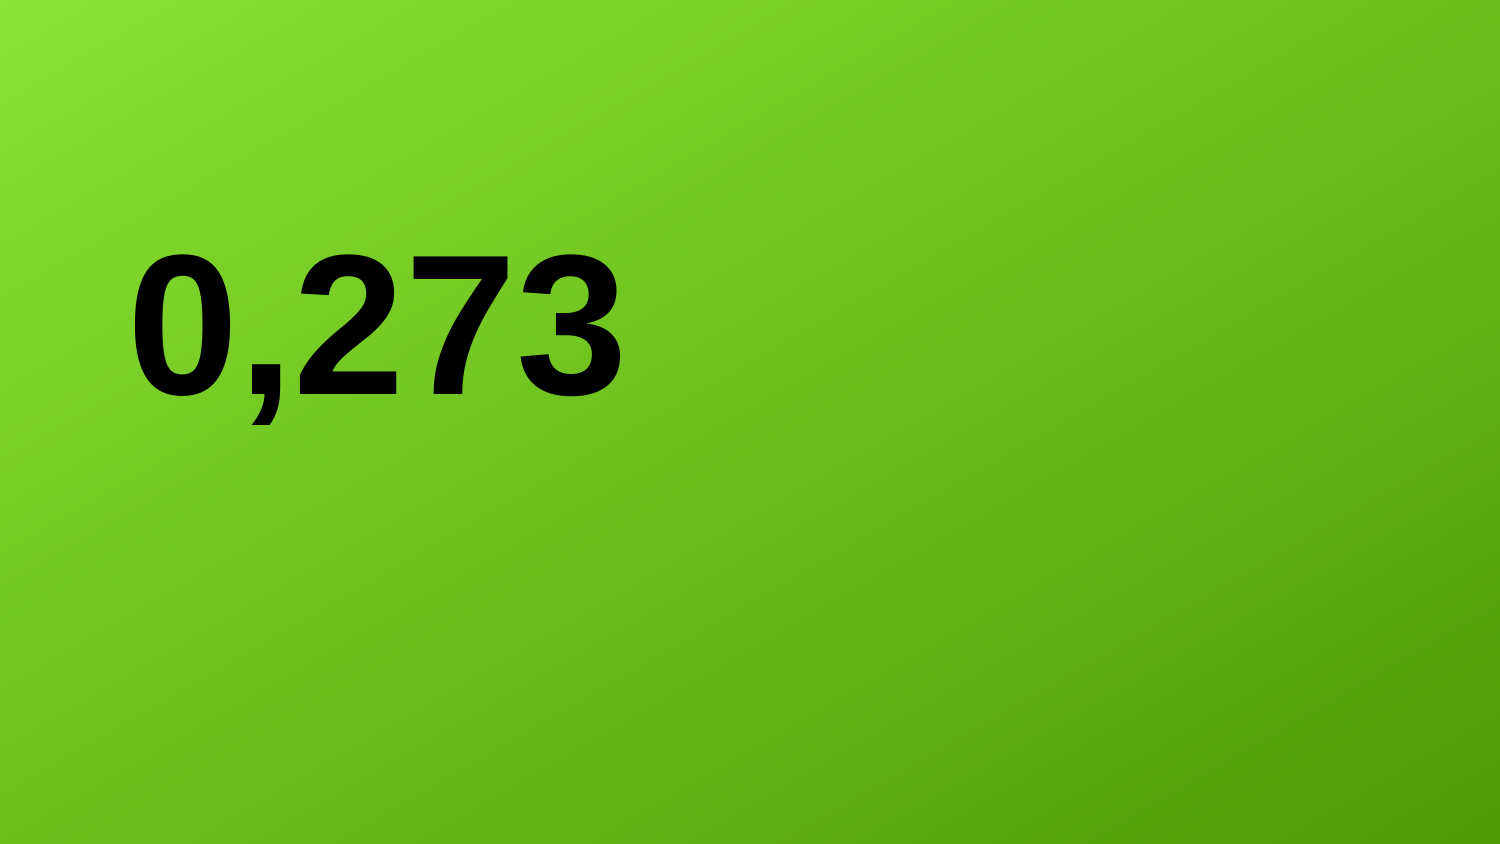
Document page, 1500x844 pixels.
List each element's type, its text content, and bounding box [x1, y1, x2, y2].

text_box 0,273 [112, 259, 1388, 450]
text_box 0,273 [162, 276, 202, 374]
